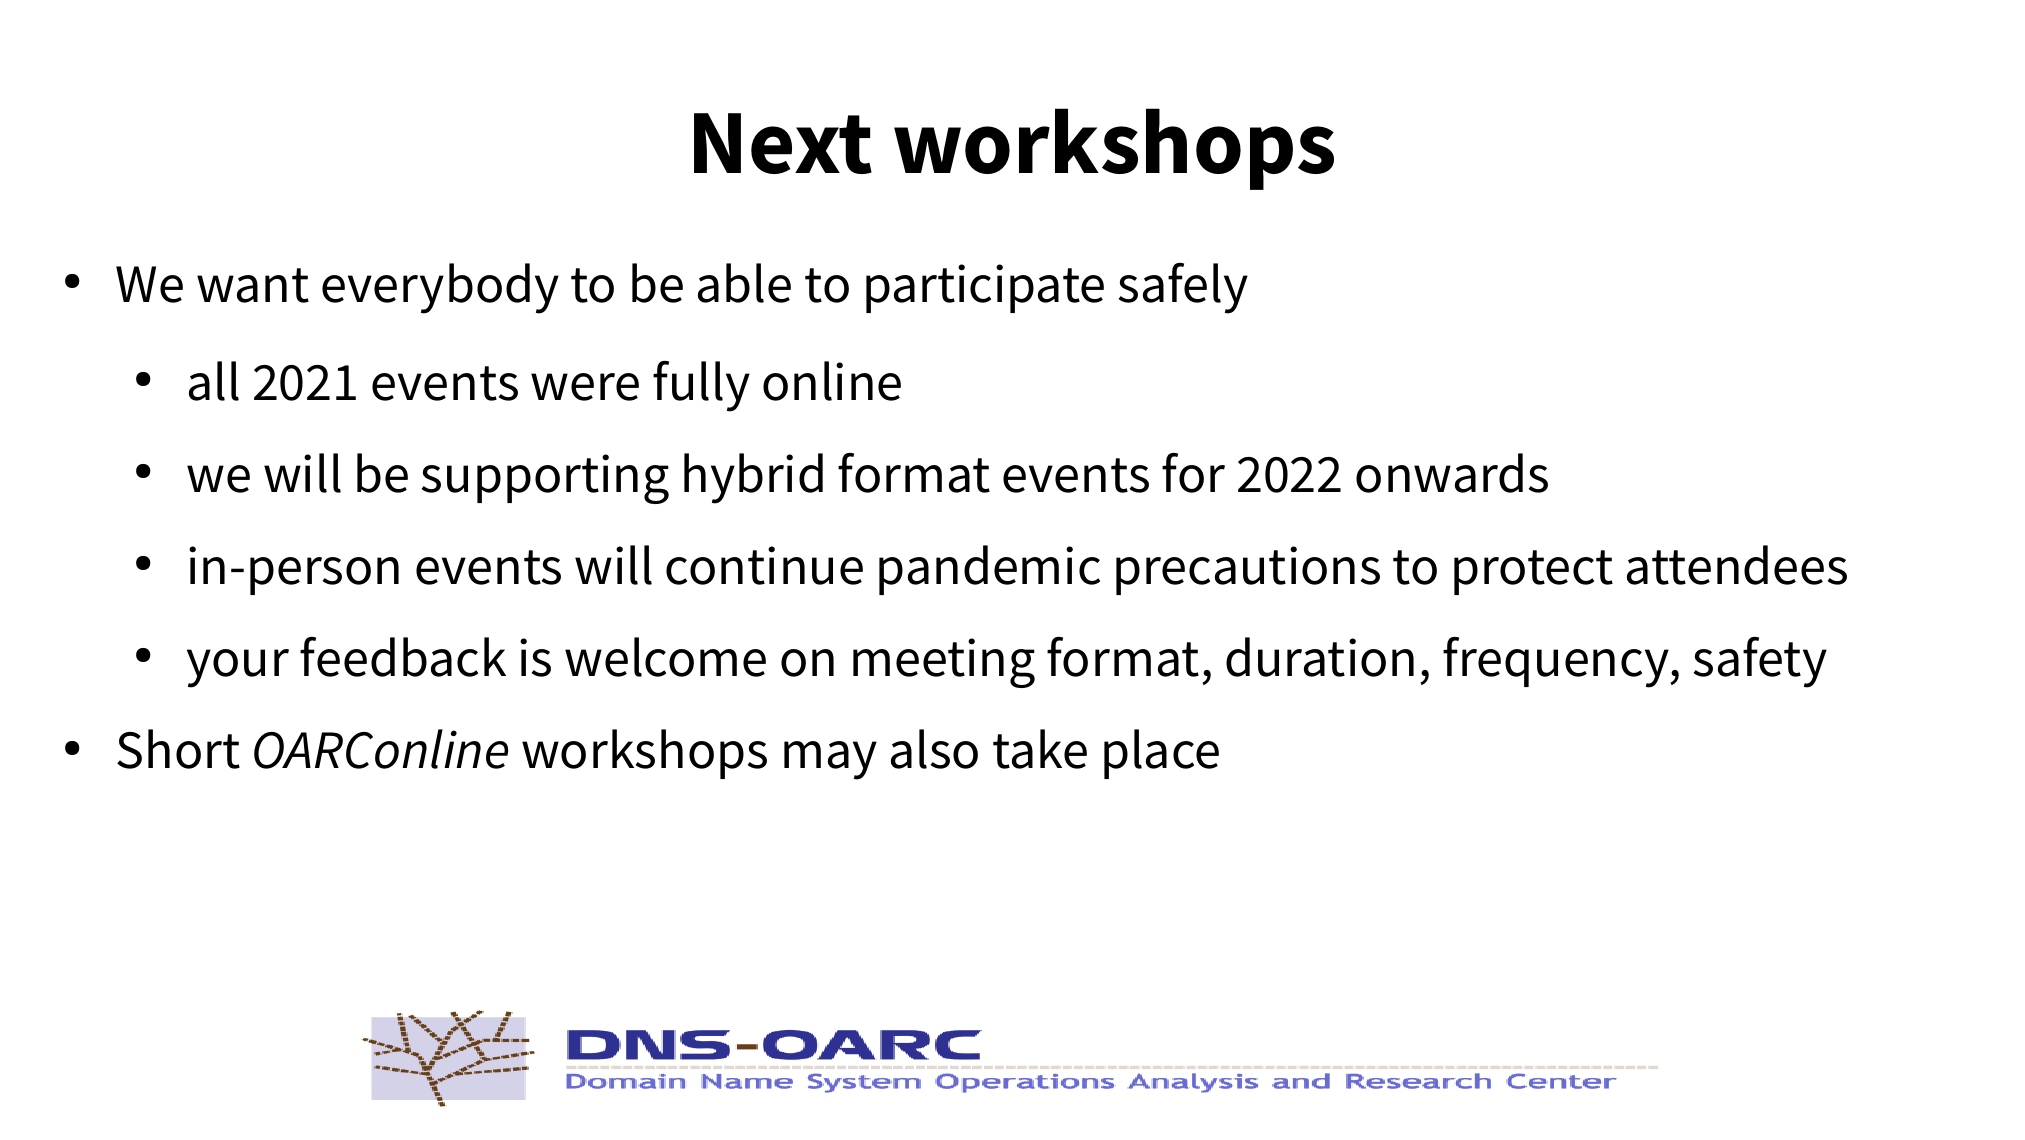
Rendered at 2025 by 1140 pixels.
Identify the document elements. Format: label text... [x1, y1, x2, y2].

list We want everybody to be able to participate safely all 2021 events were fully online we will be supporting hybrid format events for 2022 onwards in-person events will continue pandemic precautions to protect attendees your feedback is welcome on meeting format, duration, frequency, safety Short OARConline workshops may also take place [45, 248, 1913, 922]
picture [289, 1004, 1700, 1113]
title Next workshops [101, 45, 1924, 236]
